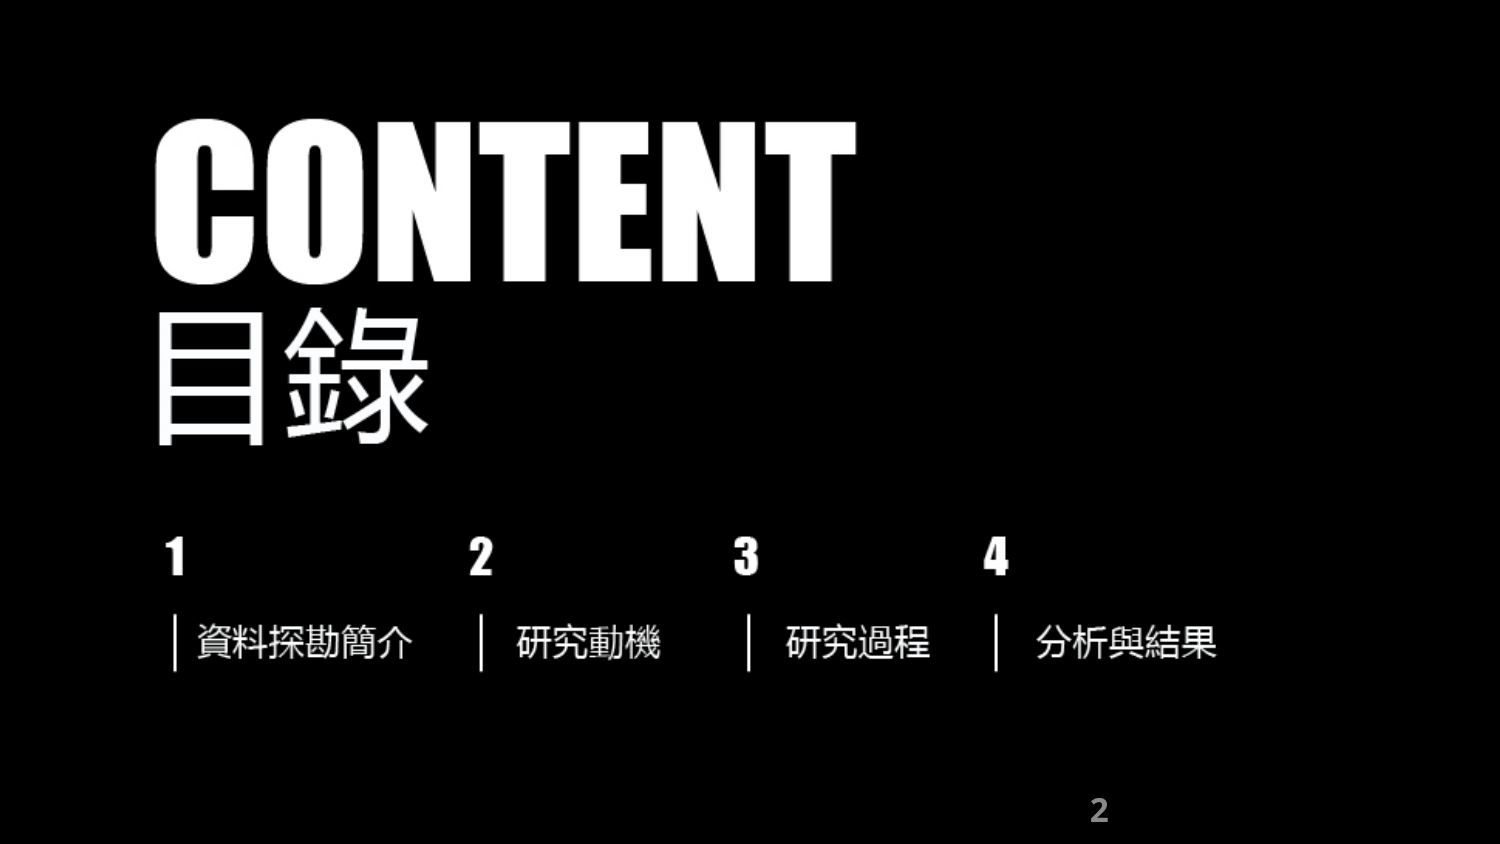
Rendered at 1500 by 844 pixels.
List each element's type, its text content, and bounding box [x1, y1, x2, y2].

picture [98, 0, 1400, 844]
text_box 2 [1074, 782, 1426, 827]
